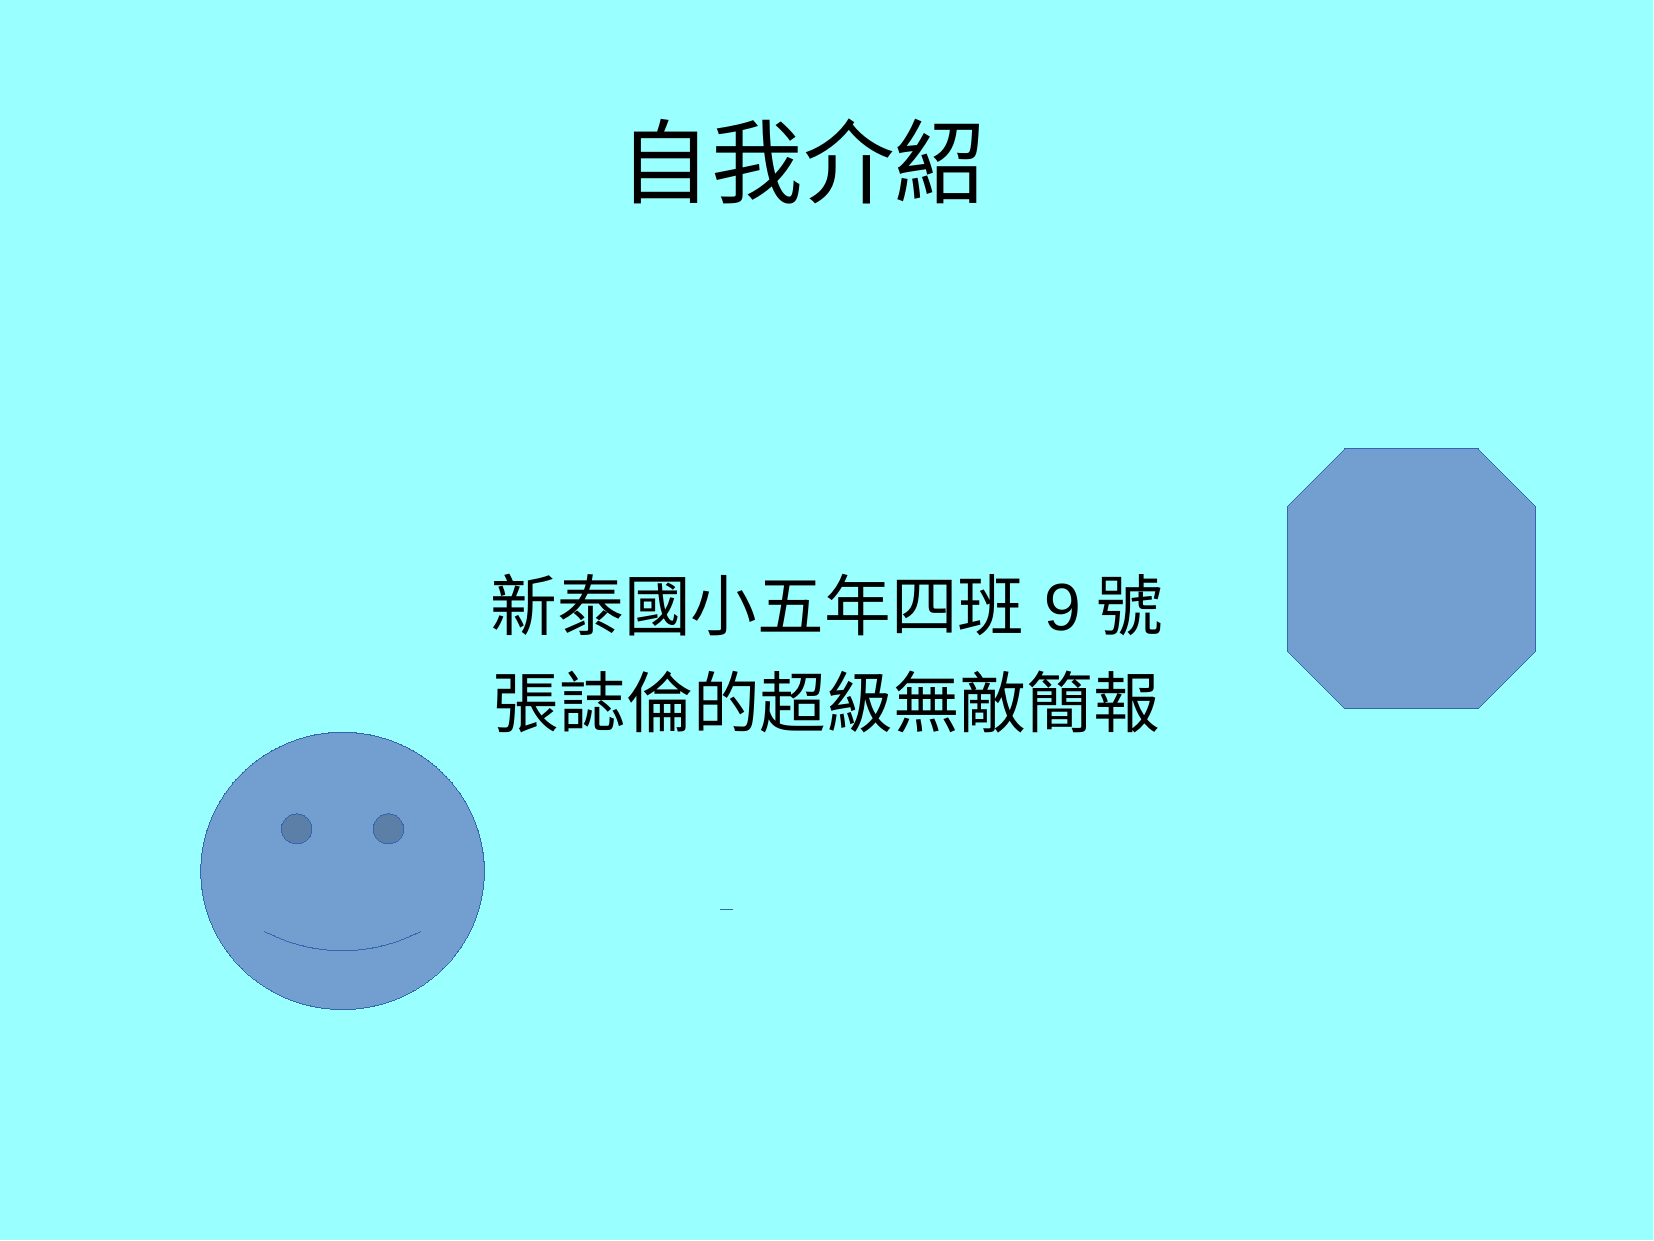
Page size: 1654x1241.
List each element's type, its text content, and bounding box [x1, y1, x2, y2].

text_box [200, 732, 485, 1010]
title 自我介紹 [59, 52, 1548, 260]
subtitle 新泰國小五年四班9號 張誌倫的超級無敵簡報 [82, 290, 1571, 1010]
text_box [1287, 448, 1536, 709]
